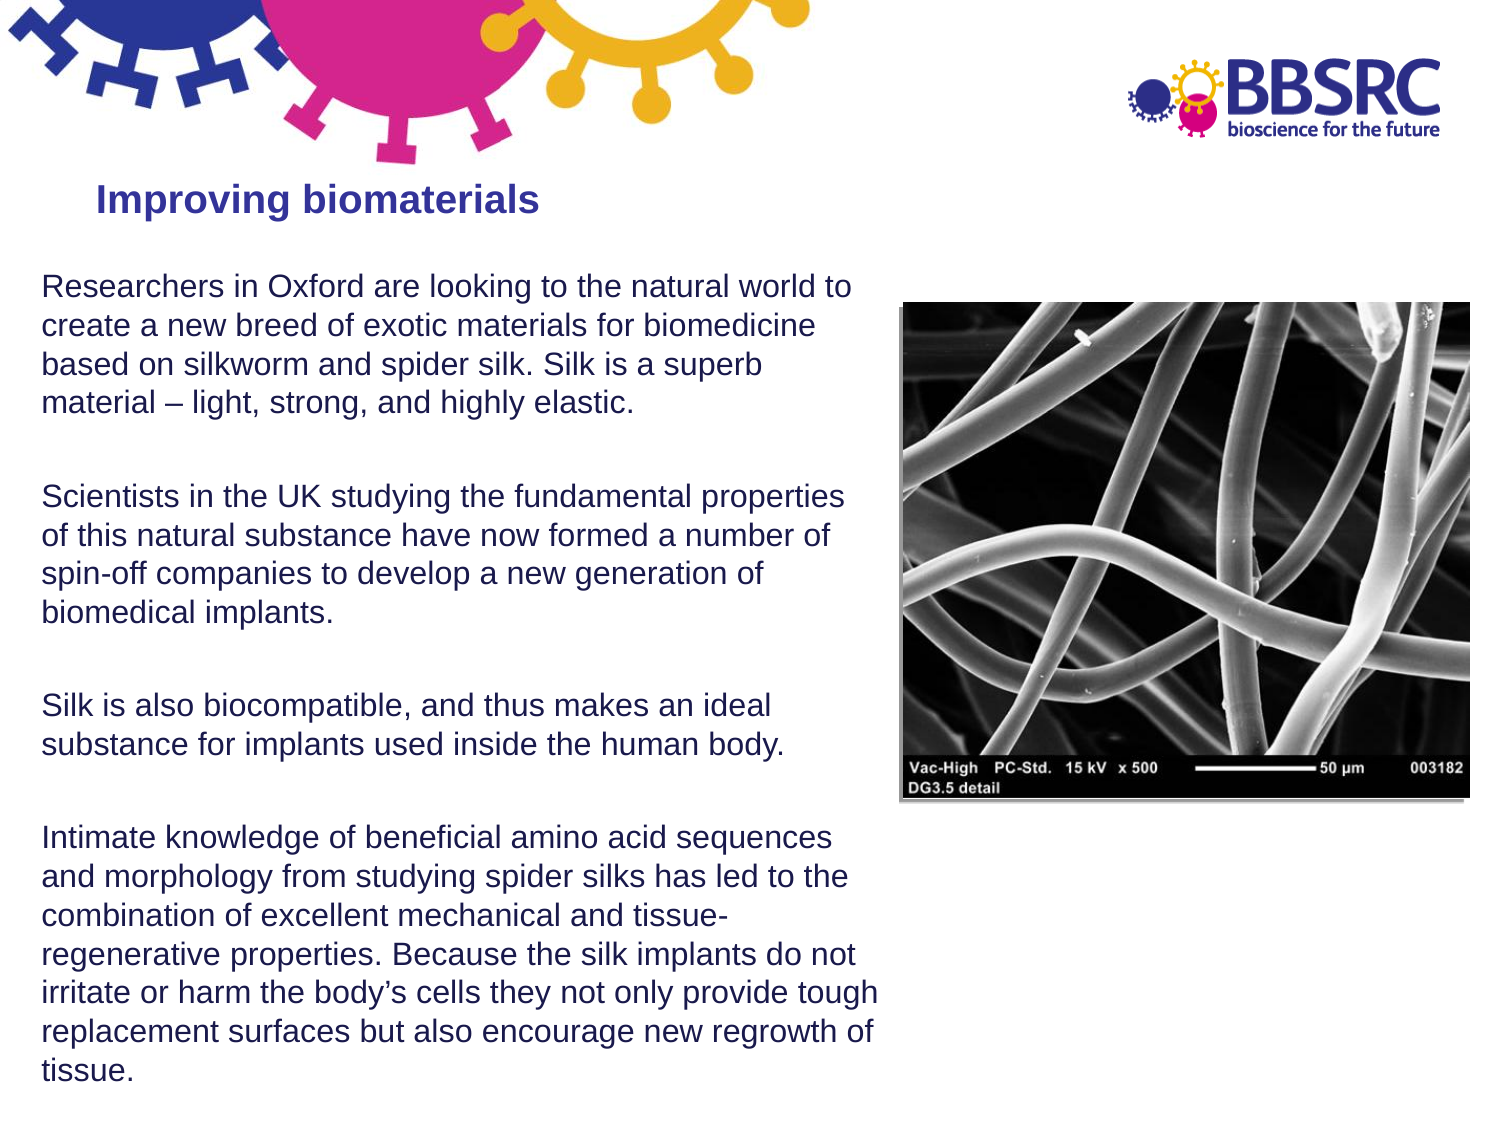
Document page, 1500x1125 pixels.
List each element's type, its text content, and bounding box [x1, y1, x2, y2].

picture [903, 302, 1470, 799]
list Improving biomaterials Researchers in Oxford are looking to the natural world to create a new breed of exotic materials for biomedicine based on silkworm and spider silk. Silk is a superb material – light, strong, and highly elastic. Scientists in the UK studying the fundamental properties of this natural substance have now formed a number of spin-off companies to develop a new generation of biomedical implants. Silk is also biocompatible, and thus makes an ideal substance for implants used inside the human body. Intimate knowledge of beneficial amino acid sequences and morphology from studying spider silks has led to the combination of excellent mechanical and tissue-regenerative properties. Because the silk implants do not irritate or harm the body’s cells they not only provide tough replacement surfaces but also encourage new regrowth of tissue. [41, 172, 880, 1095]
